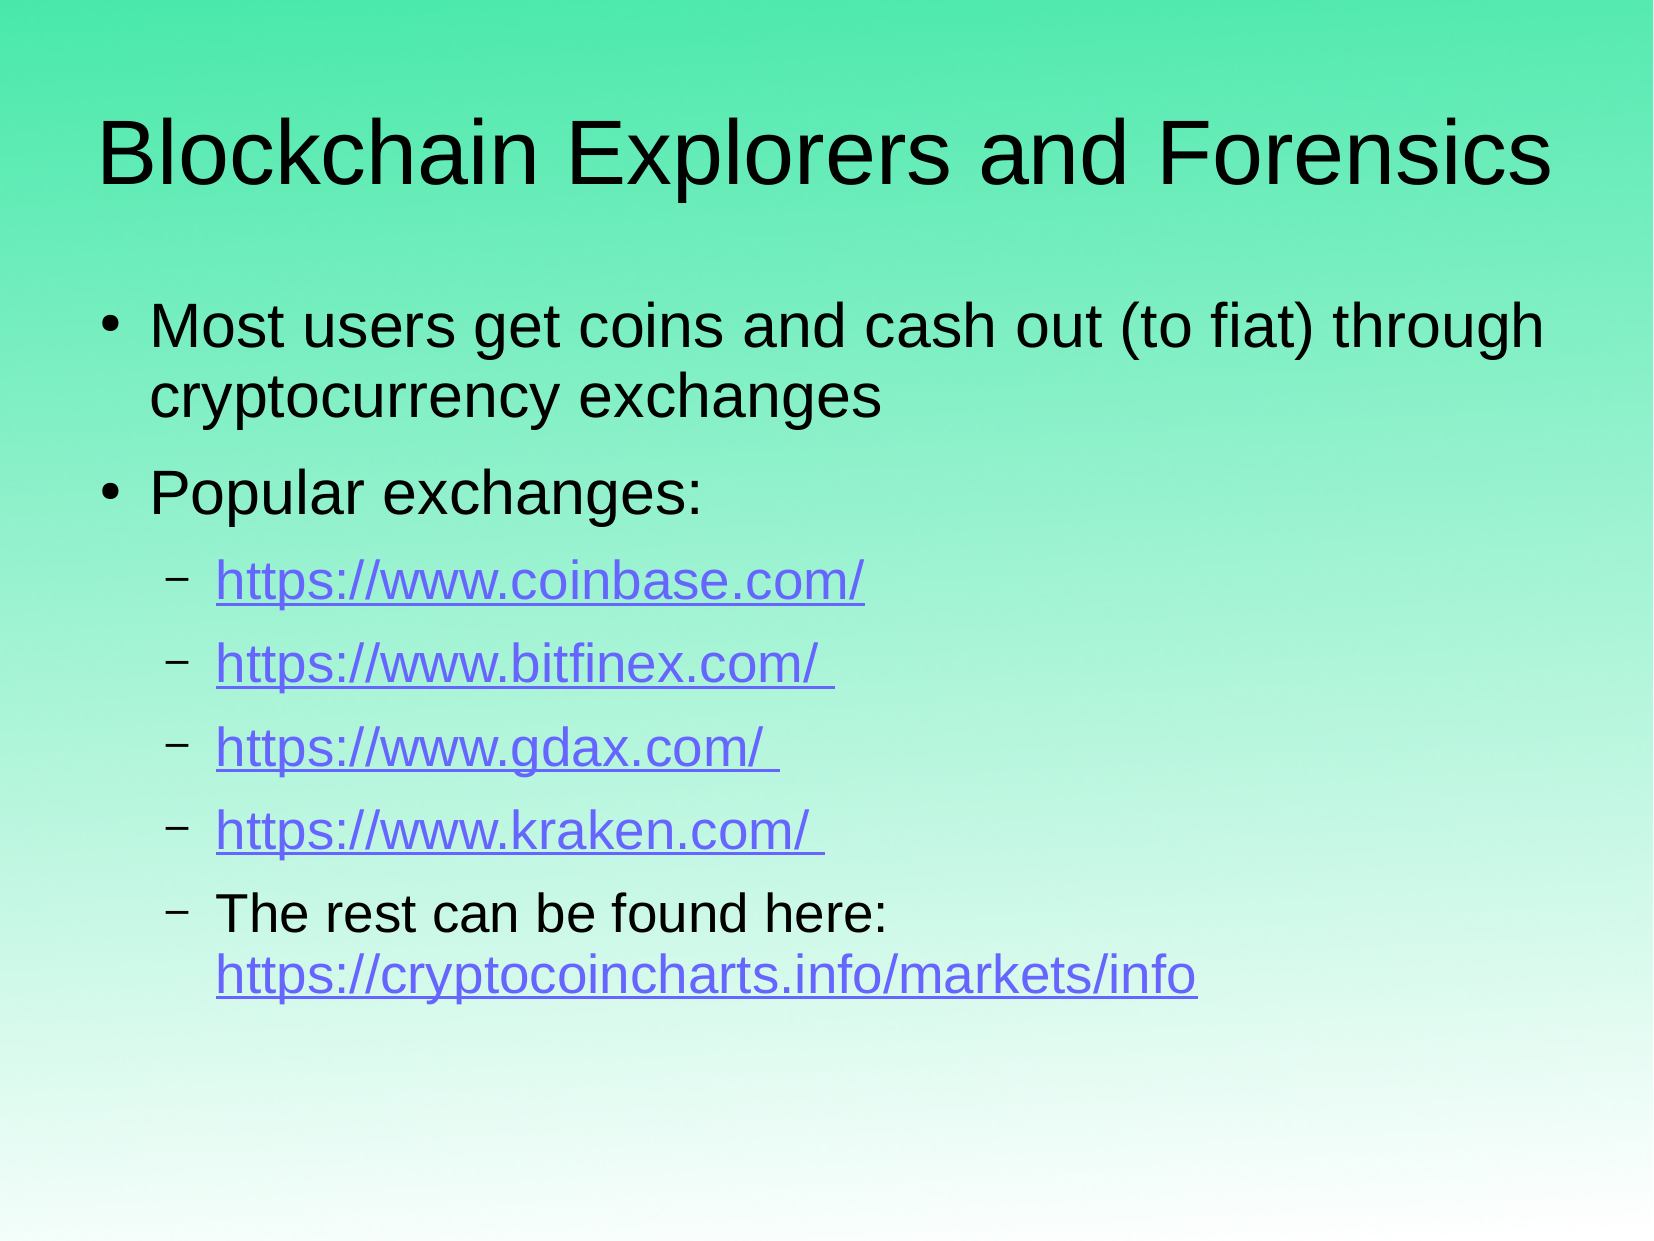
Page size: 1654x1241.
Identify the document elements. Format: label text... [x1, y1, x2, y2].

title Blockchain Explorers and Forensics [82, 49, 1571, 257]
picture [0, 0, 1654, 1241]
list Most users get coins and cash out (to fiat) through cryptocurrency exchanges Popular exchanges: https://www.coinbase.com/ https://www.bitfinex.com/ https://www.gdax.com/ https://www.kraken.com/ The rest can be found here: https://cryptocoincharts.info/markets/info [82, 290, 1571, 1010]
